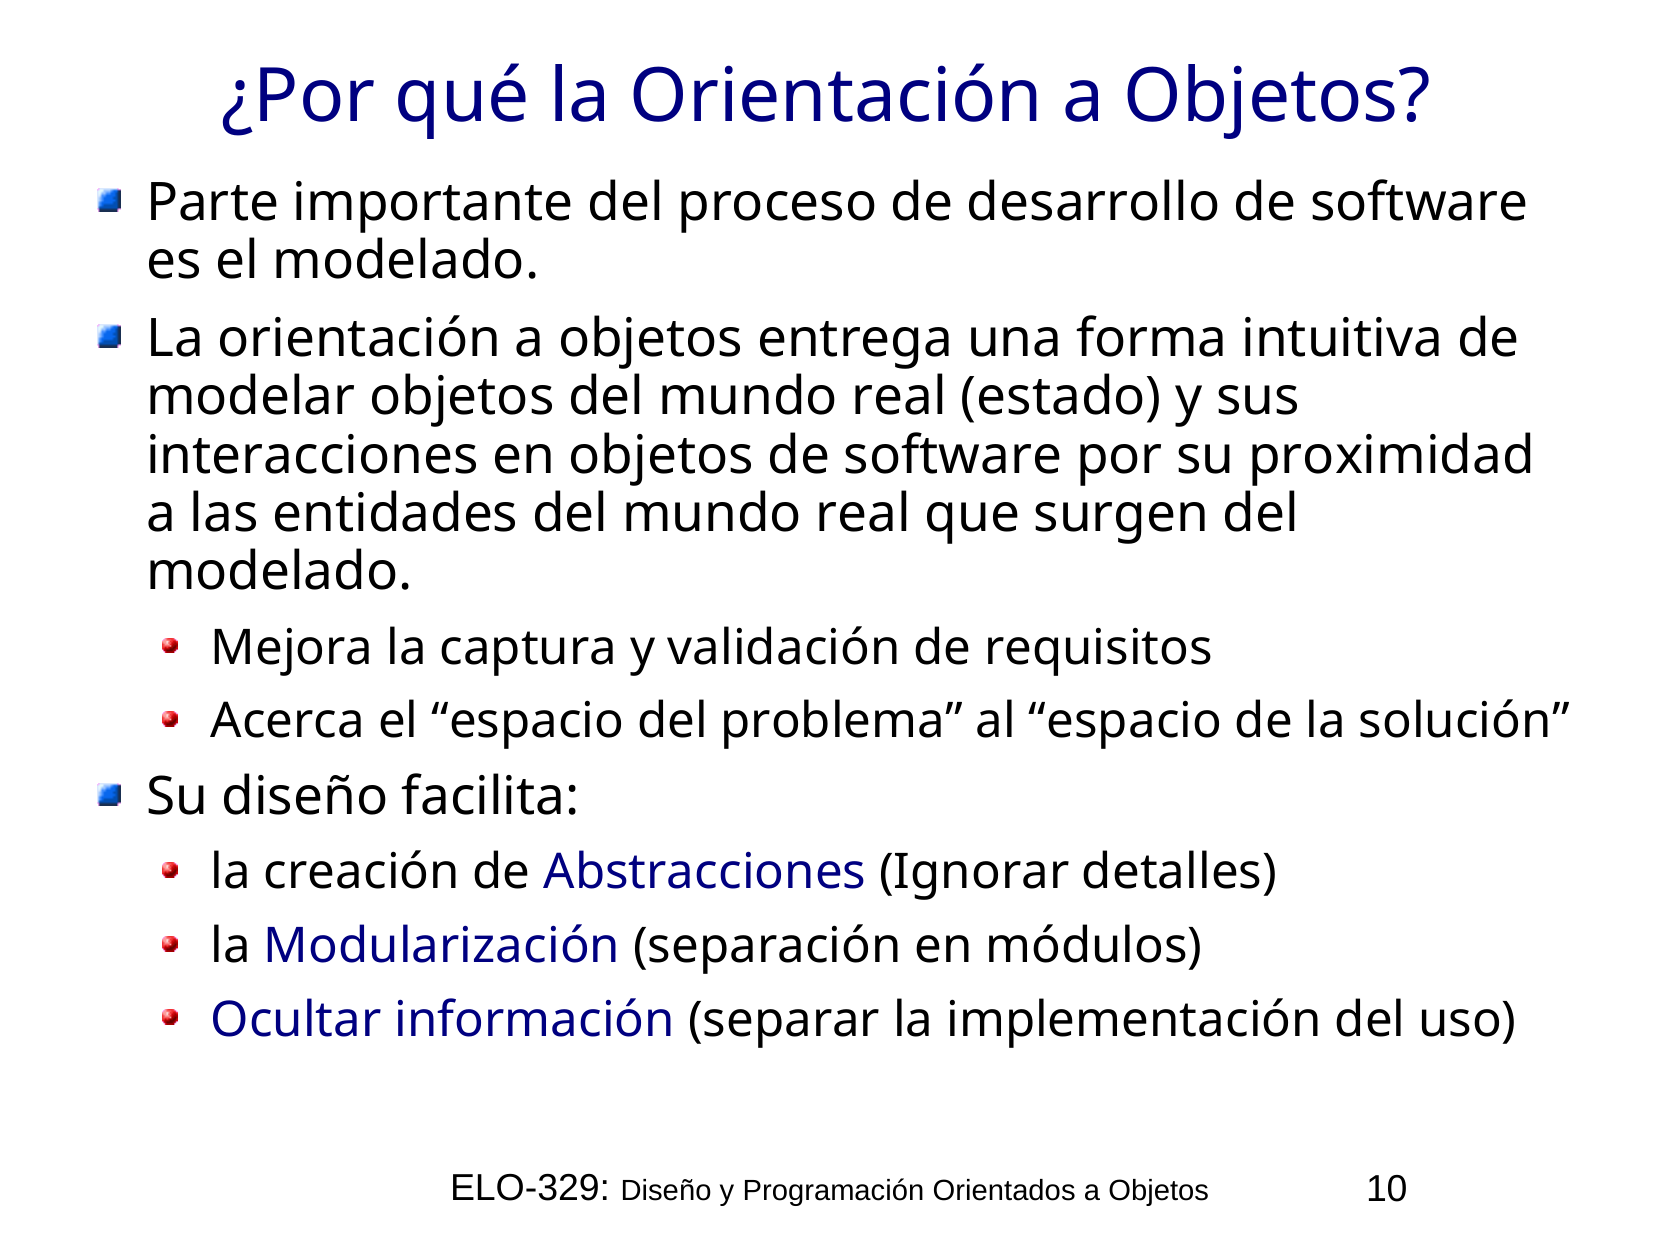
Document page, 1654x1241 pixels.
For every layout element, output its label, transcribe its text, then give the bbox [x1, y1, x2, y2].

title ¿Por qué la Orientación a Objetos? [82, 50, 1571, 137]
list Parte importante del proceso de desarrollo de software es el modelado. La orientación a objetos entrega una forma intuitiva de modelar objetos del mundo real (estado) y sus interacciones en objetos de software por su proximidad a las entidades del mundo real que surgen del modelado. Mejora la captura y validación de requisitos Acerca el “espacio del problema” al “espacio de la solución” Su diseño facilita: la creación de Abstracciones (Ignorar detalles) la Modularización (separación en módulos) Ocultar información (separar la implementación del uso) [82, 168, 1571, 1107]
